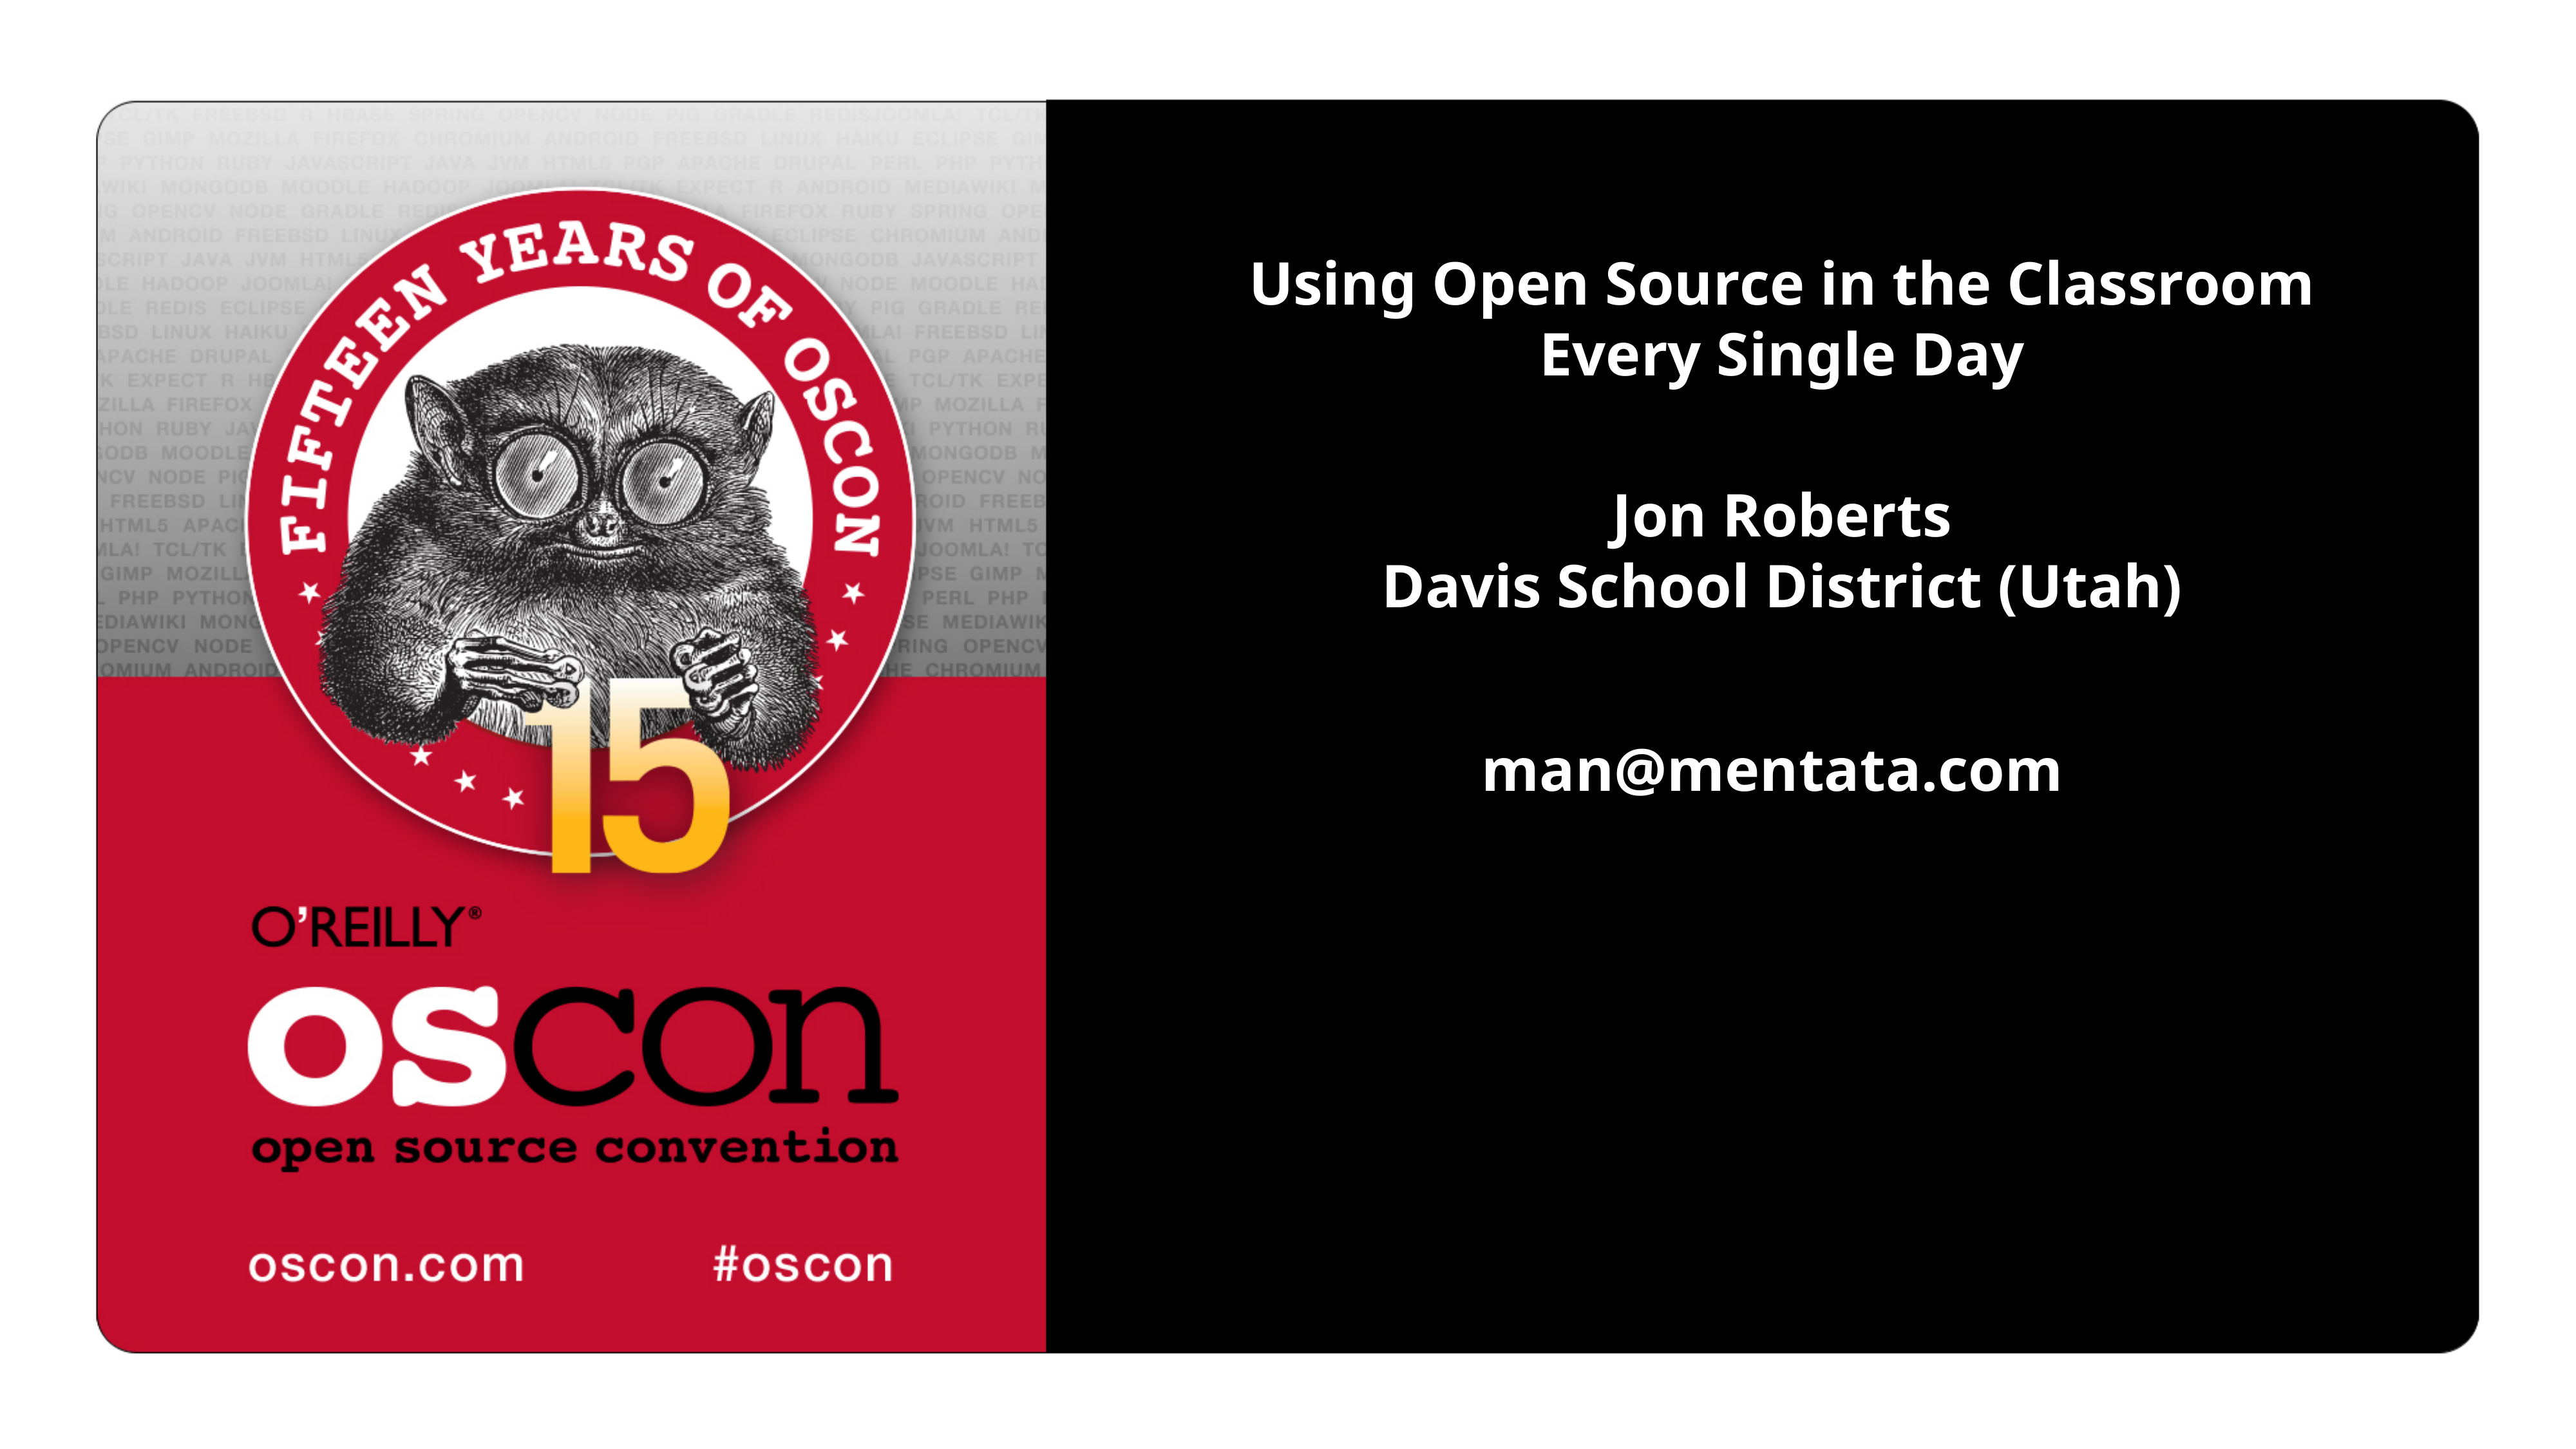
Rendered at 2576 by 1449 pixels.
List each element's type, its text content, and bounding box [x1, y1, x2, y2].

text_box Jon Roberts Davis School District (Utah) [1150, 473, 2416, 625]
text_box man@mentata.com [1140, 727, 2406, 808]
text_box Using Open Source in the Classroom Every Single Day [1150, 241, 2416, 393]
picture [0, 0, 2576, 1449]
list [1045, 821, 2481, 1449]
title [1045, 0, 2481, 808]
